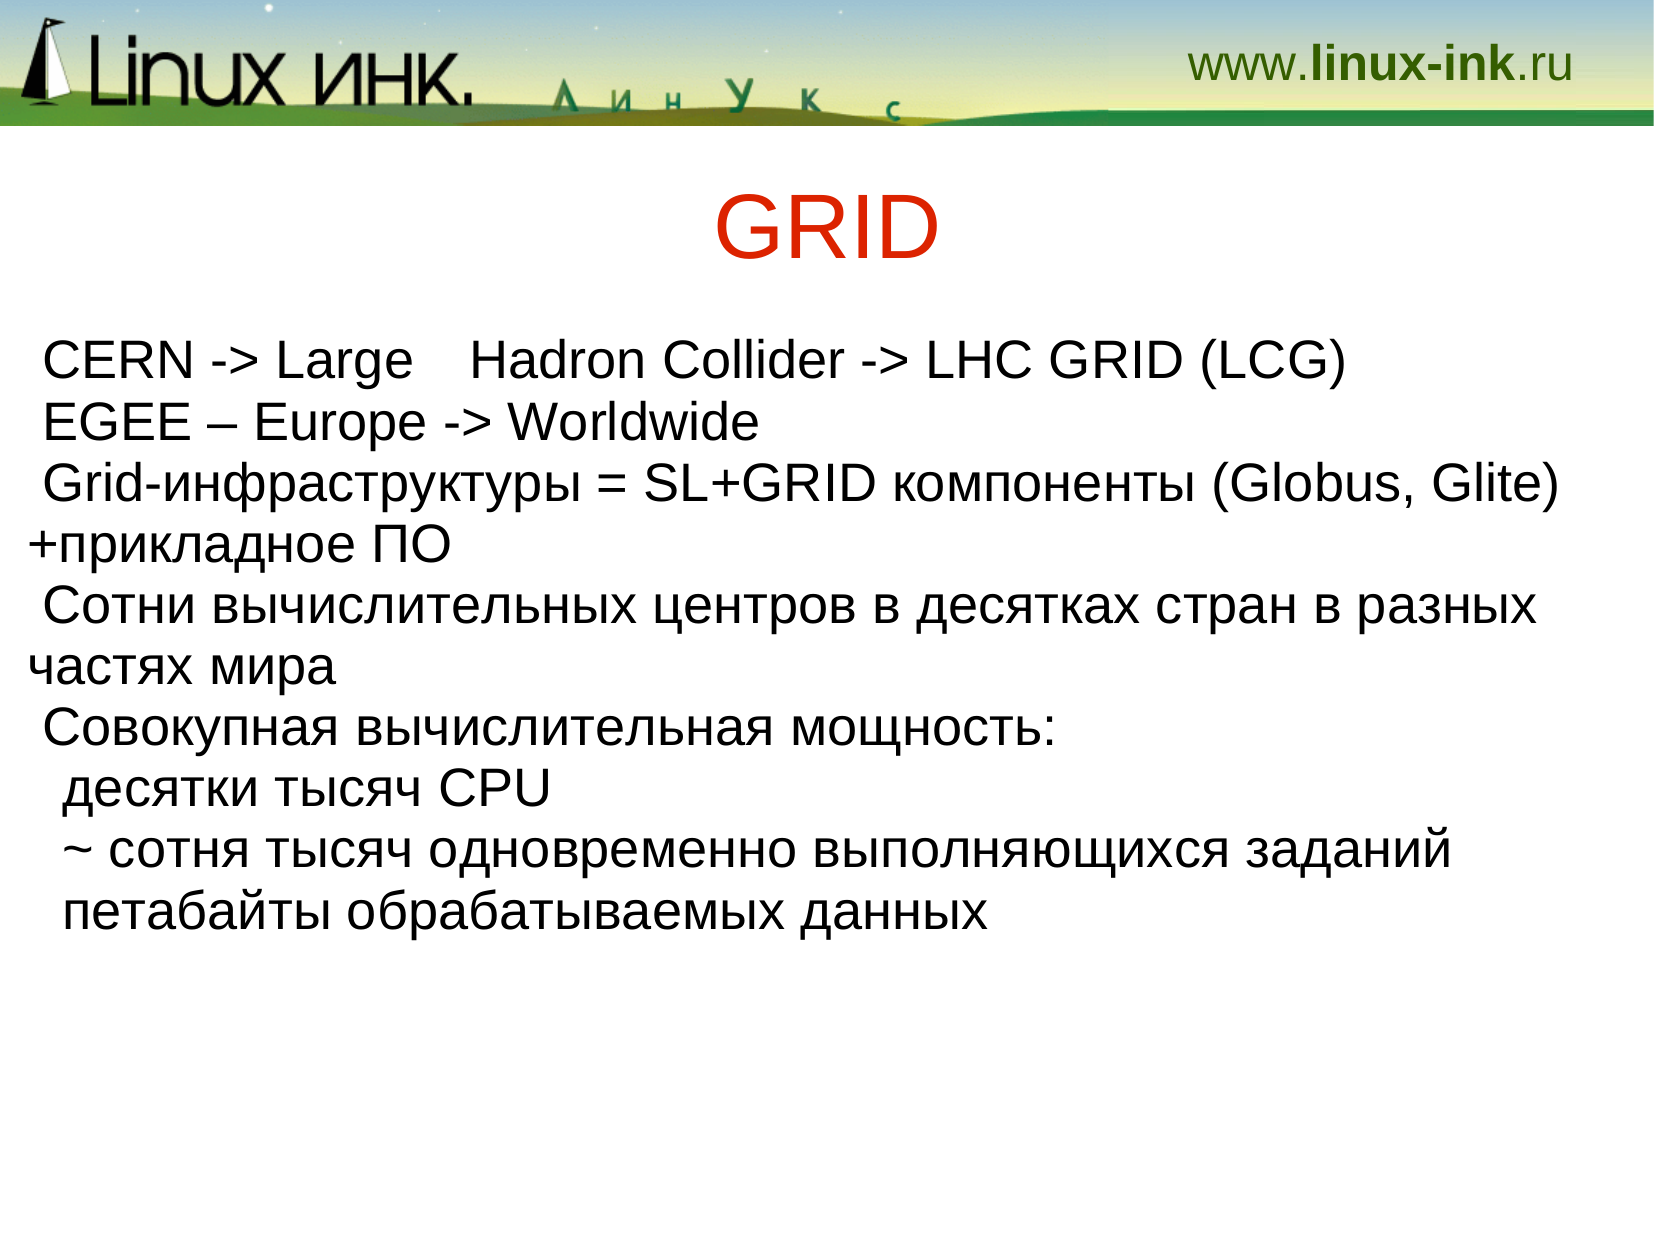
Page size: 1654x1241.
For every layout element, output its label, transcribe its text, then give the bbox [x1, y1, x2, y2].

title GRID [121, 153, 1534, 301]
text_box CERN -> Large Hadron Collider -> LHC GRID (LCG) EGEE – Europe -> Worldwide Grid-инфраструктуры = SL+GRID компоненты (Globus, Glite)+прикладное ПО Сотни вычислительных центров в десятках стран в разных частях мира Совокупная вычислительная мощность: десятки тысяч CPU ~ сотня тысяч одновременно выполняющихся заданий петабайты обрабатываемых данных [26, 329, 1627, 1142]
picture [0, 0, 1654, 126]
